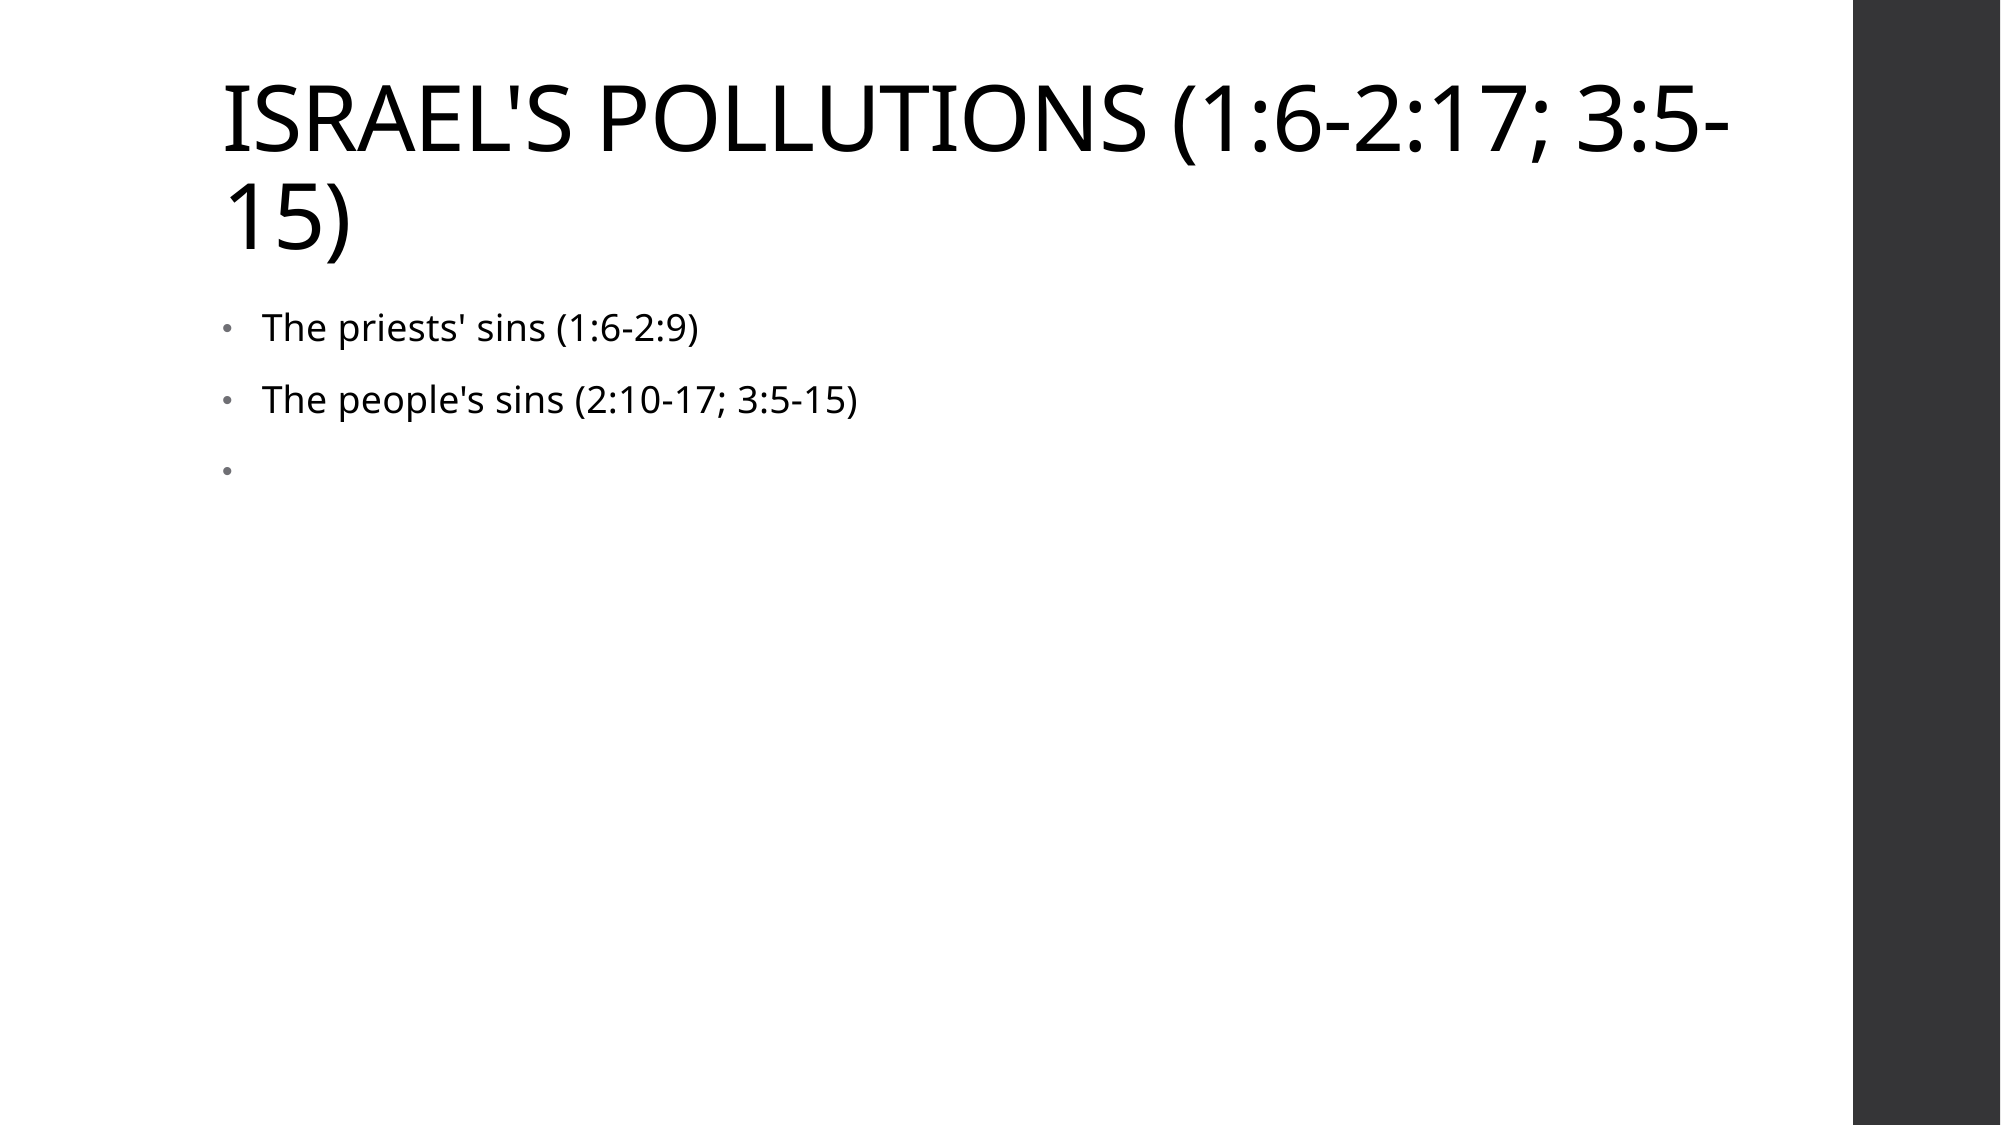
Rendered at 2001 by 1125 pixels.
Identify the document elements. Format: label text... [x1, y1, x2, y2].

list The priests' sins (1:6-2:9) The people's sins (2:10-17; 3:5-15) [206, 299, 1617, 1014]
title ISRAEL'S POLLUTIONS (1:6-2:17; 3:5-15) [206, 60, 1797, 278]
